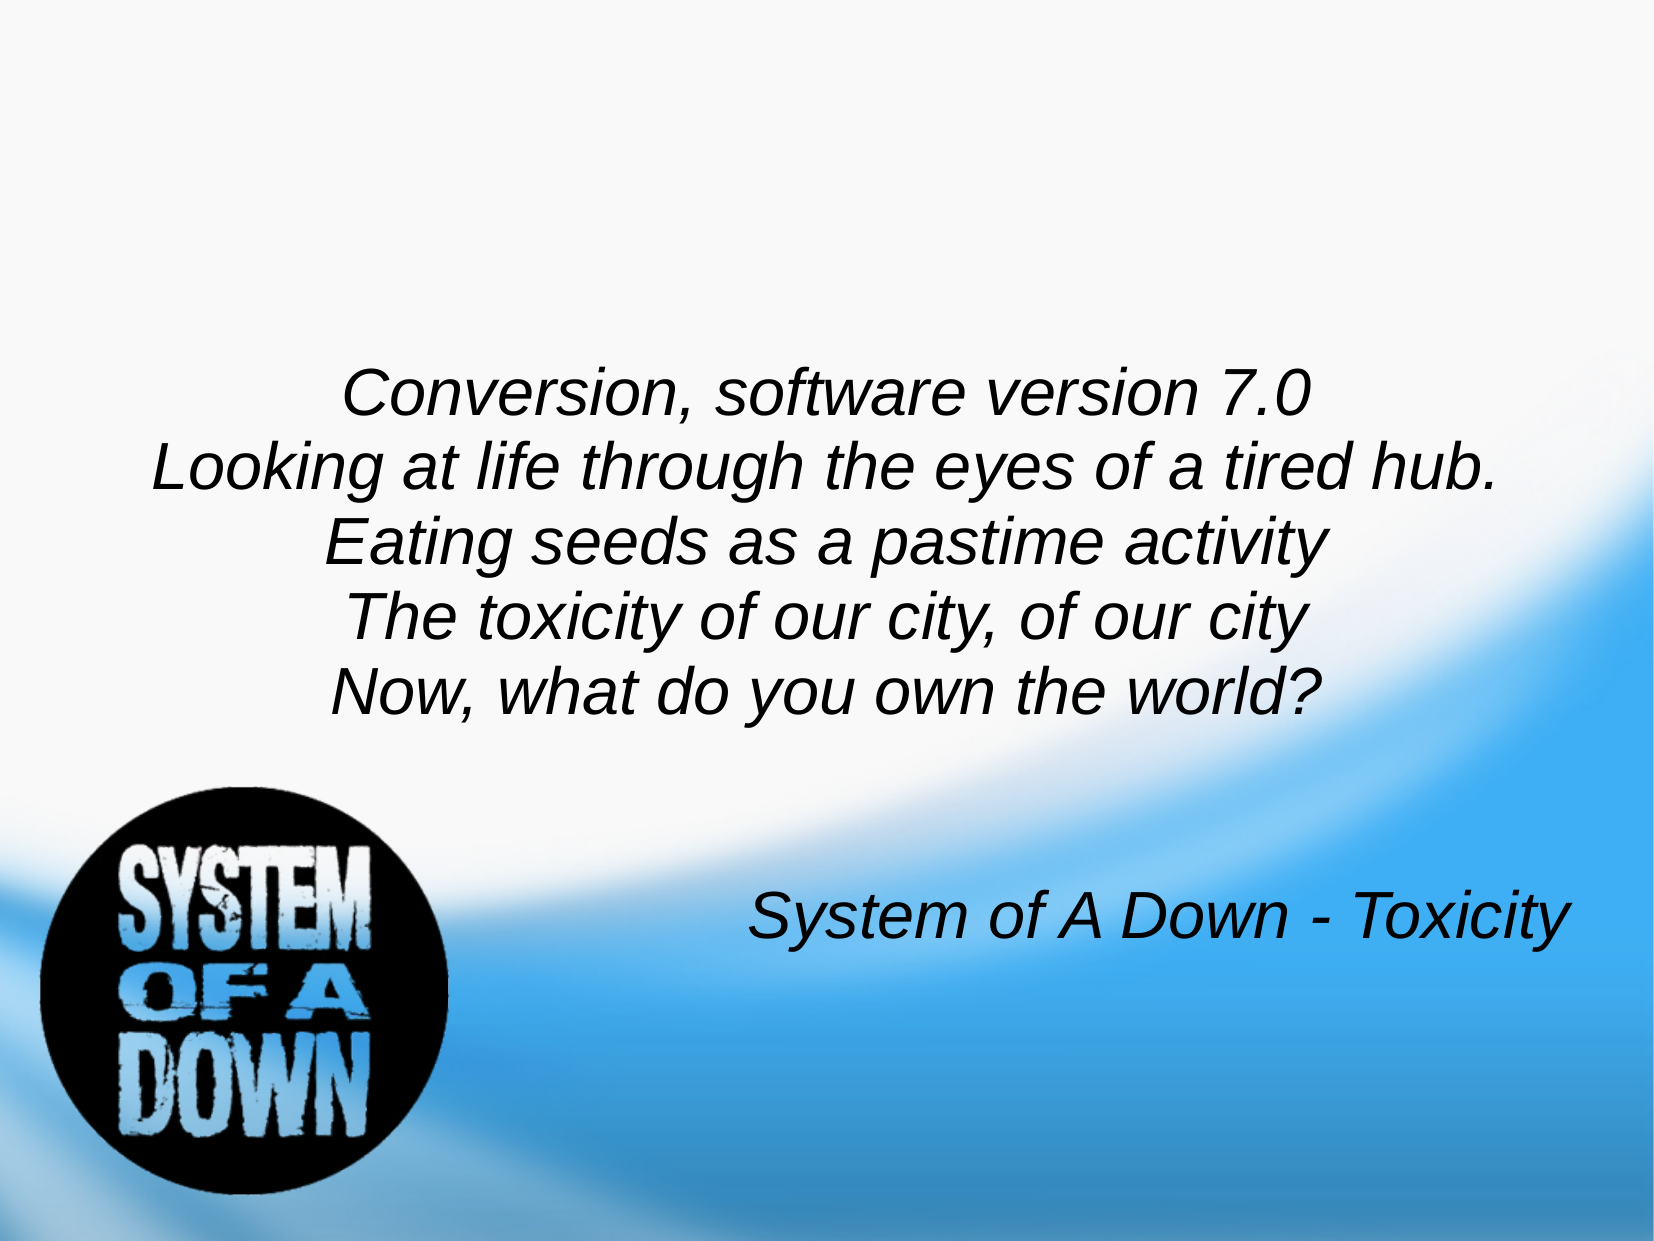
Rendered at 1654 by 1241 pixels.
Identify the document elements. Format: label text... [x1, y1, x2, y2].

subtitle Conversion, software version 7.0 Looking at life through the eyes of a tired hub. Eating seeds as a pastime activity The toxicity of our city, of our city Now, what do you own the world? System of A Down - Toxicity [82, 49, 1571, 1109]
picture [0, 0, 1654, 1241]
